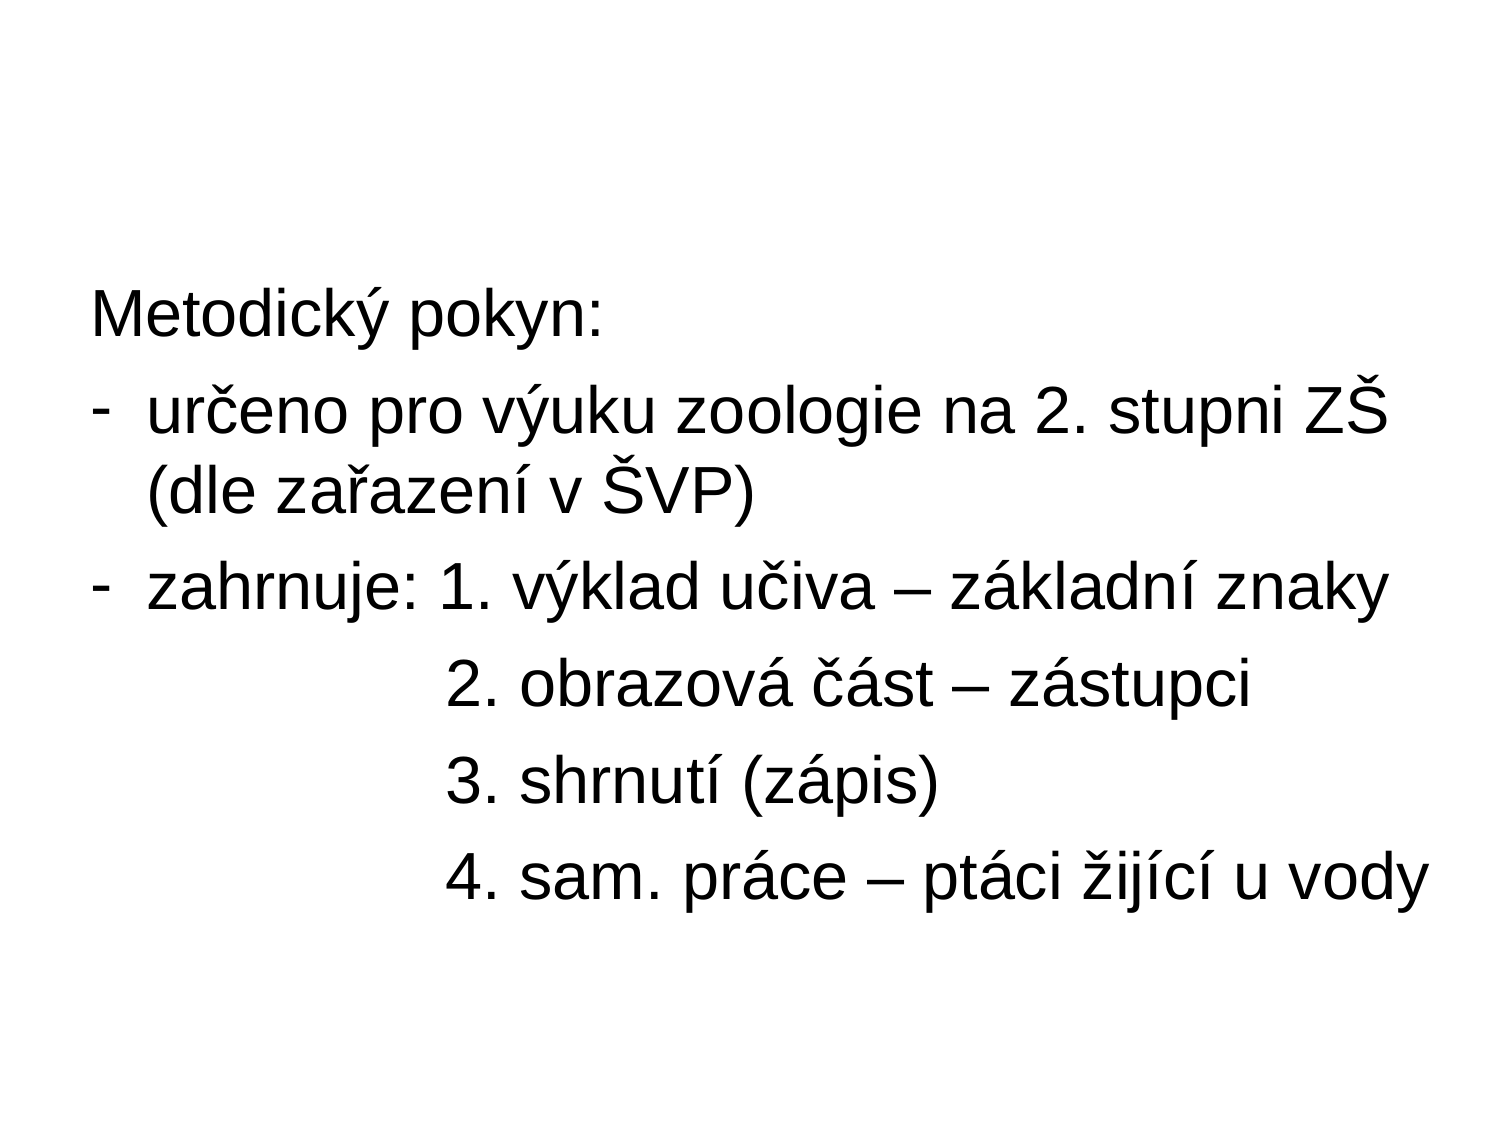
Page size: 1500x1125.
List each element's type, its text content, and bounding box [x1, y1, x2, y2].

list Metodický pokyn: určeno pro výuku zoologie na 2. stupni ZŠ (dle zařazení v ŠVP) zahrnuje: 1. výklad učiva – základní znaky 2. obrazová část – zástupci 3. shrnutí (zápis) 4. sam. práce – ptáci žijící u vody [75, 262, 1500, 1006]
